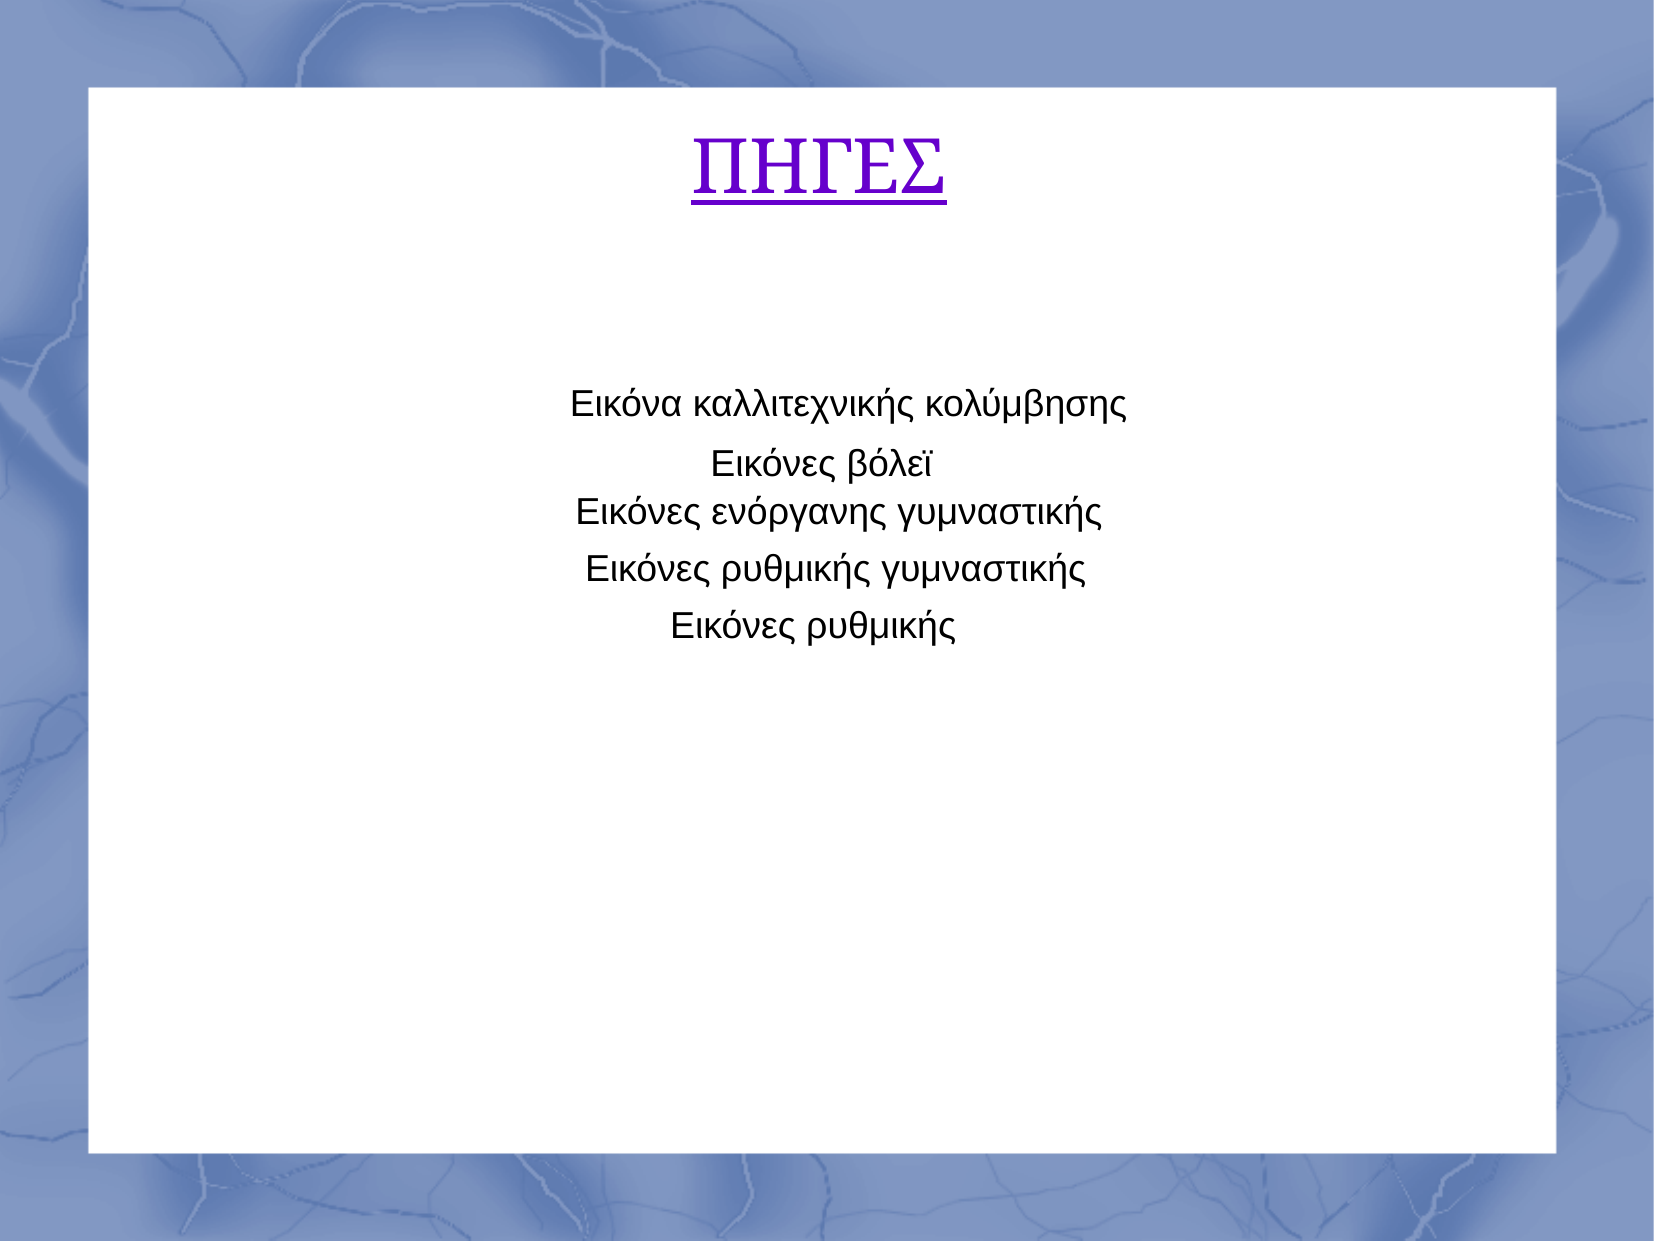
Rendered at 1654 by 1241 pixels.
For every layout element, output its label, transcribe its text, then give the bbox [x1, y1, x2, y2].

title ΠΗΓΕΣ [75, 60, 1564, 268]
text_box Εικόνες ρυθμικής [366, 596, 1261, 654]
text_box Εικόνες βόλεϊ [695, 435, 976, 506]
text_box Εικόνες ρυθμικής γυμναστικής [261, 540, 1411, 597]
text_box Εικόνες ενόργανης γυμναστικής [560, 483, 1654, 541]
text_box Εικόνα καλλιτεχνικής κολύμβησης [555, 375, 1633, 432]
